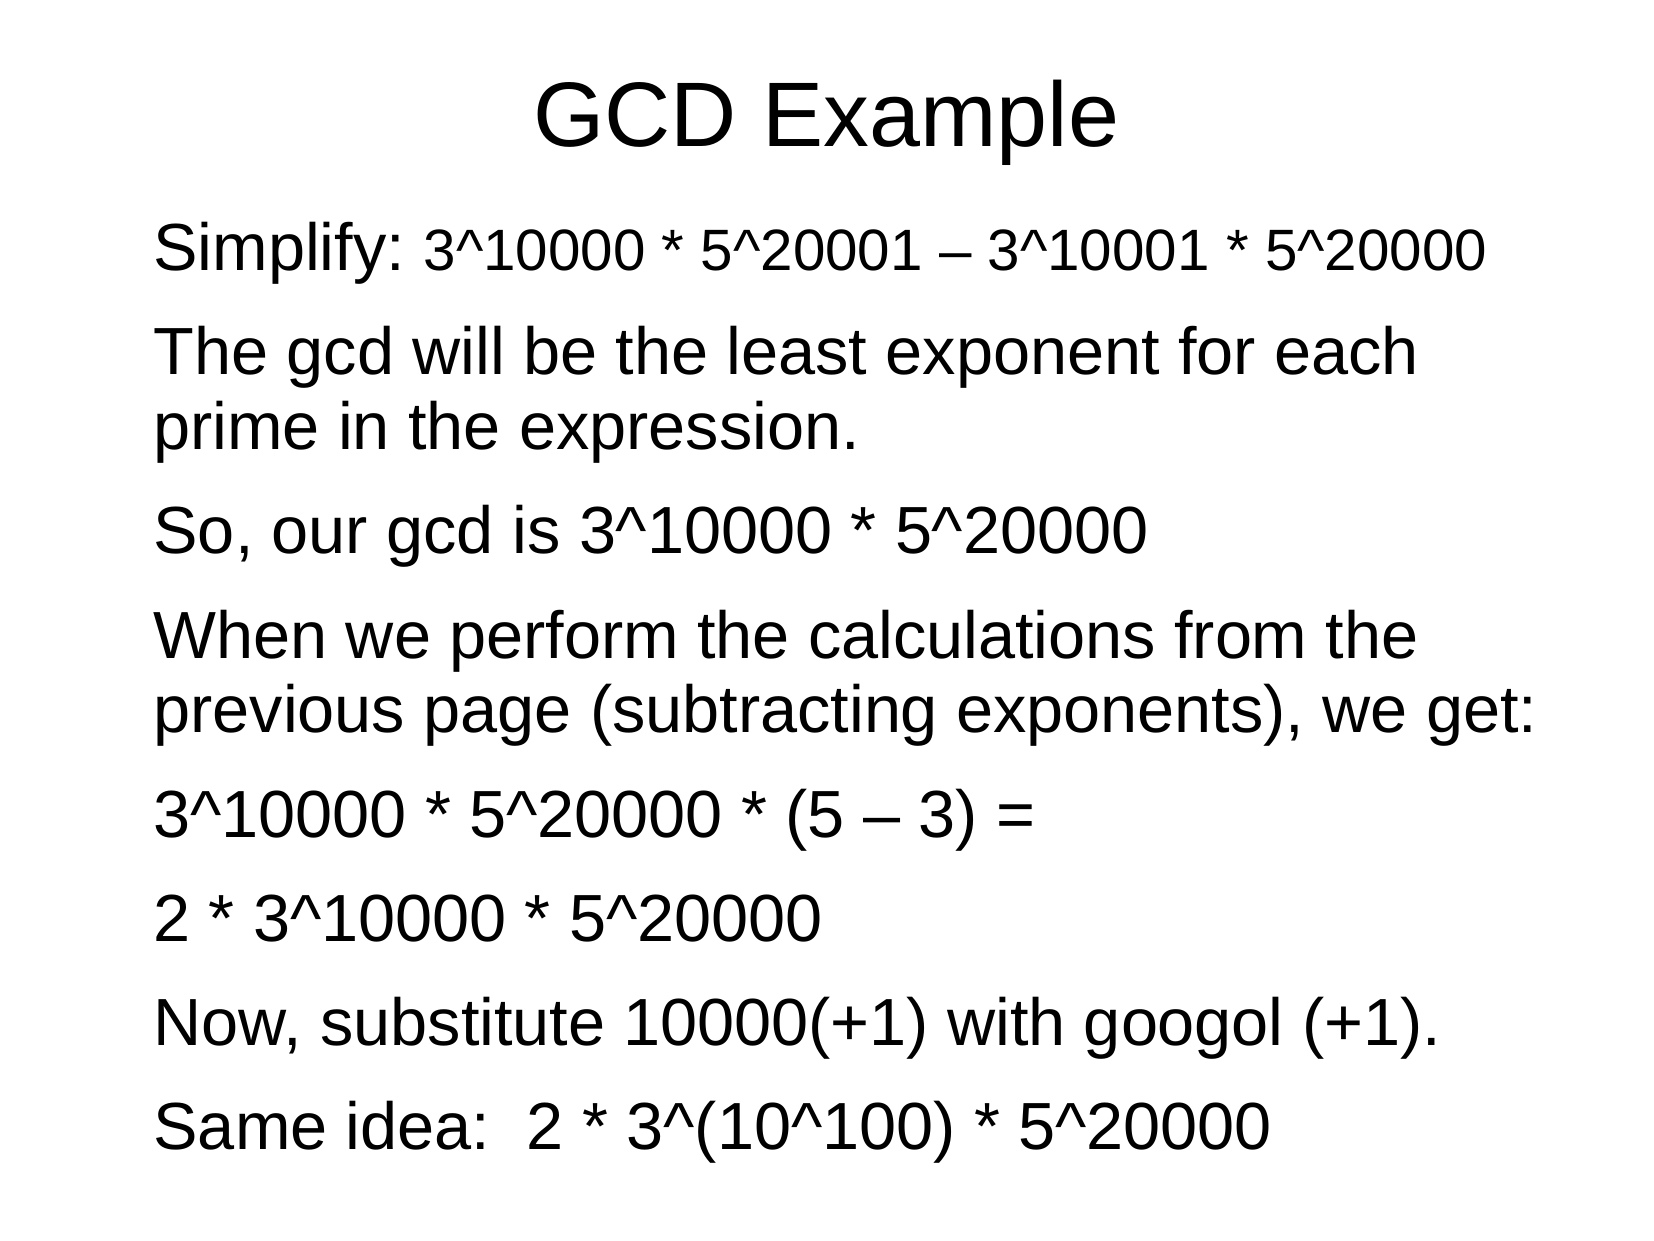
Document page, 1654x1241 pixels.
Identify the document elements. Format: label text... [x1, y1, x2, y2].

title GCD Example [82, 49, 1571, 181]
list Simplify: 3^10000 * 5^20001 – 3^10001 * 5^20000 The gcd will be the least exponent for each prime in the expression. So, our gcd is 3^10000 * 5^20000 When we perform the calculations from the previous page (subtracting exponents), we get: 3^10000 * 5^20000 * (5 – 3) = 2 * 3^10000 * 5^20000 Now, substitute 10000(+1) with googol (+1). Same idea: 2 * 3^(10^100) * 5^20000 [82, 210, 1571, 1216]
